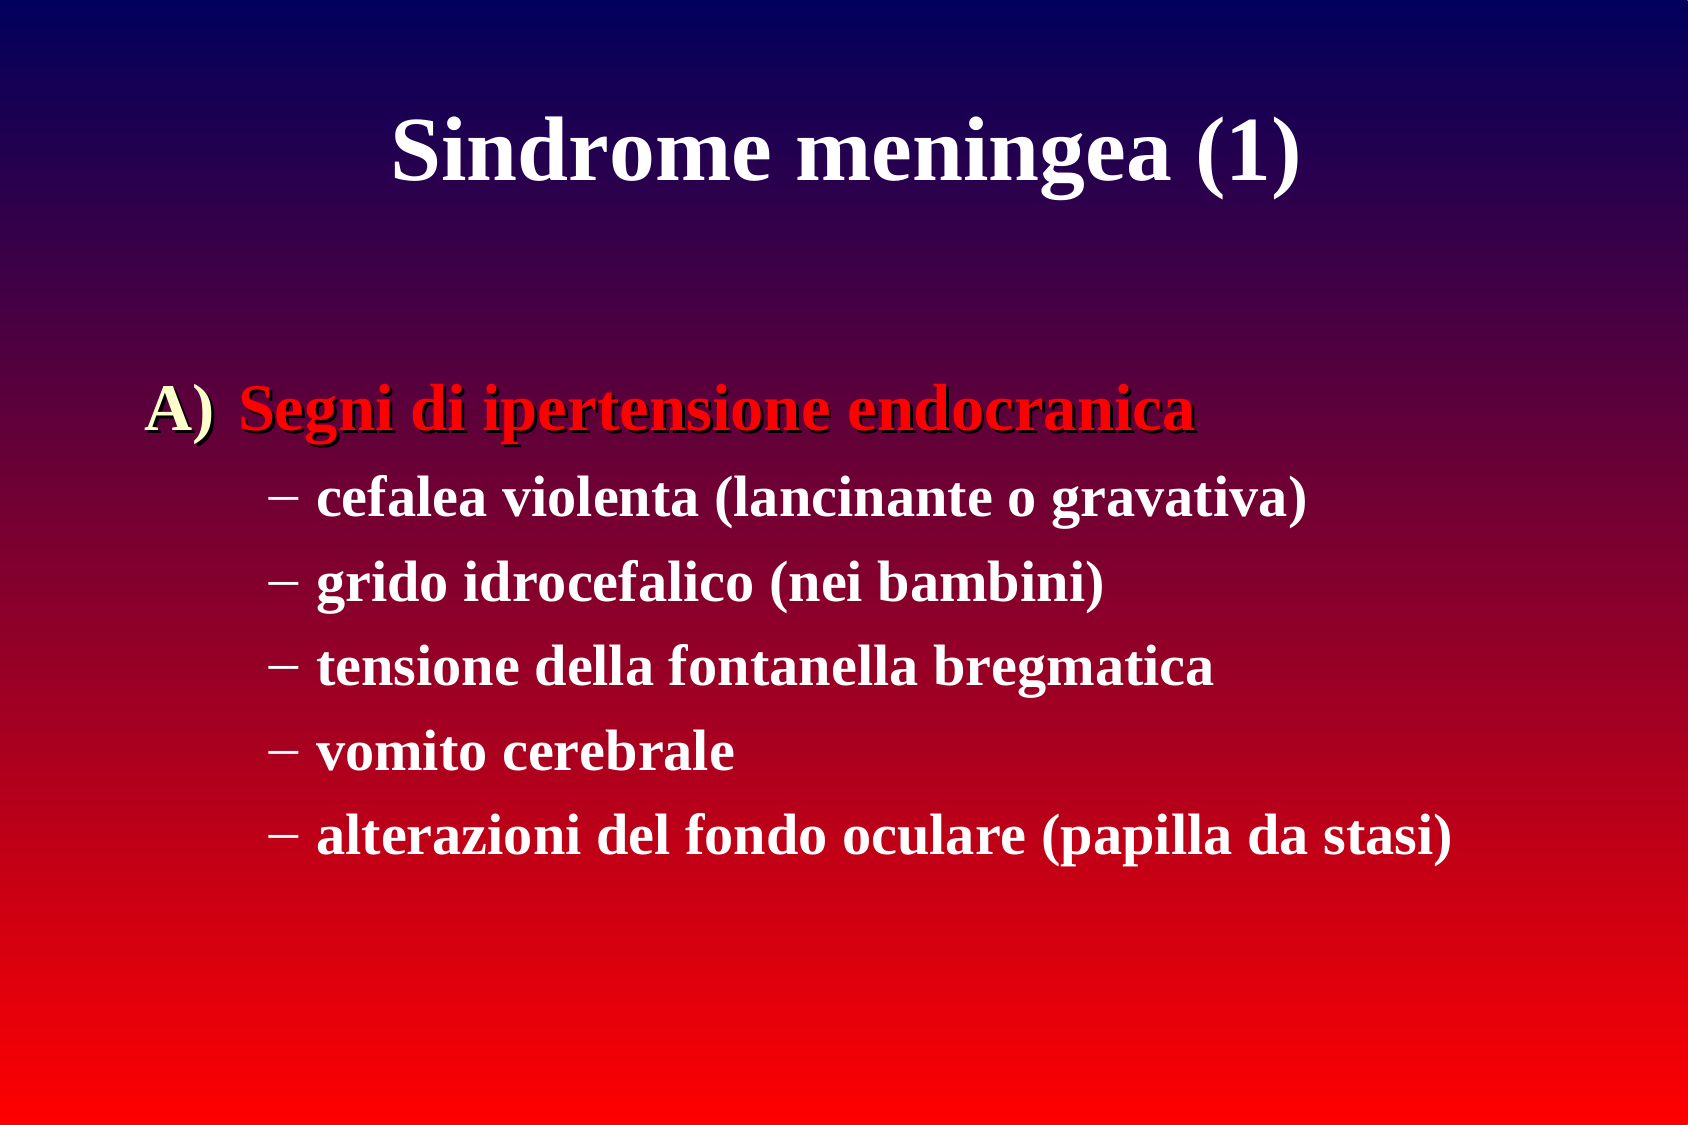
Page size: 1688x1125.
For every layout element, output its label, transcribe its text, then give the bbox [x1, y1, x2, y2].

text_box A) Segni di ipertensione endocranica cefalea violenta (lancinante o gravativa) grido idrocefalico (nei bambini) tensione della fontanella bregmatica vomito cerebrale alterazioni del fondo oculare (papilla da stasi) [129, 356, 1565, 959]
text_box Sindrome meningea (1) [129, 49, 1565, 238]
